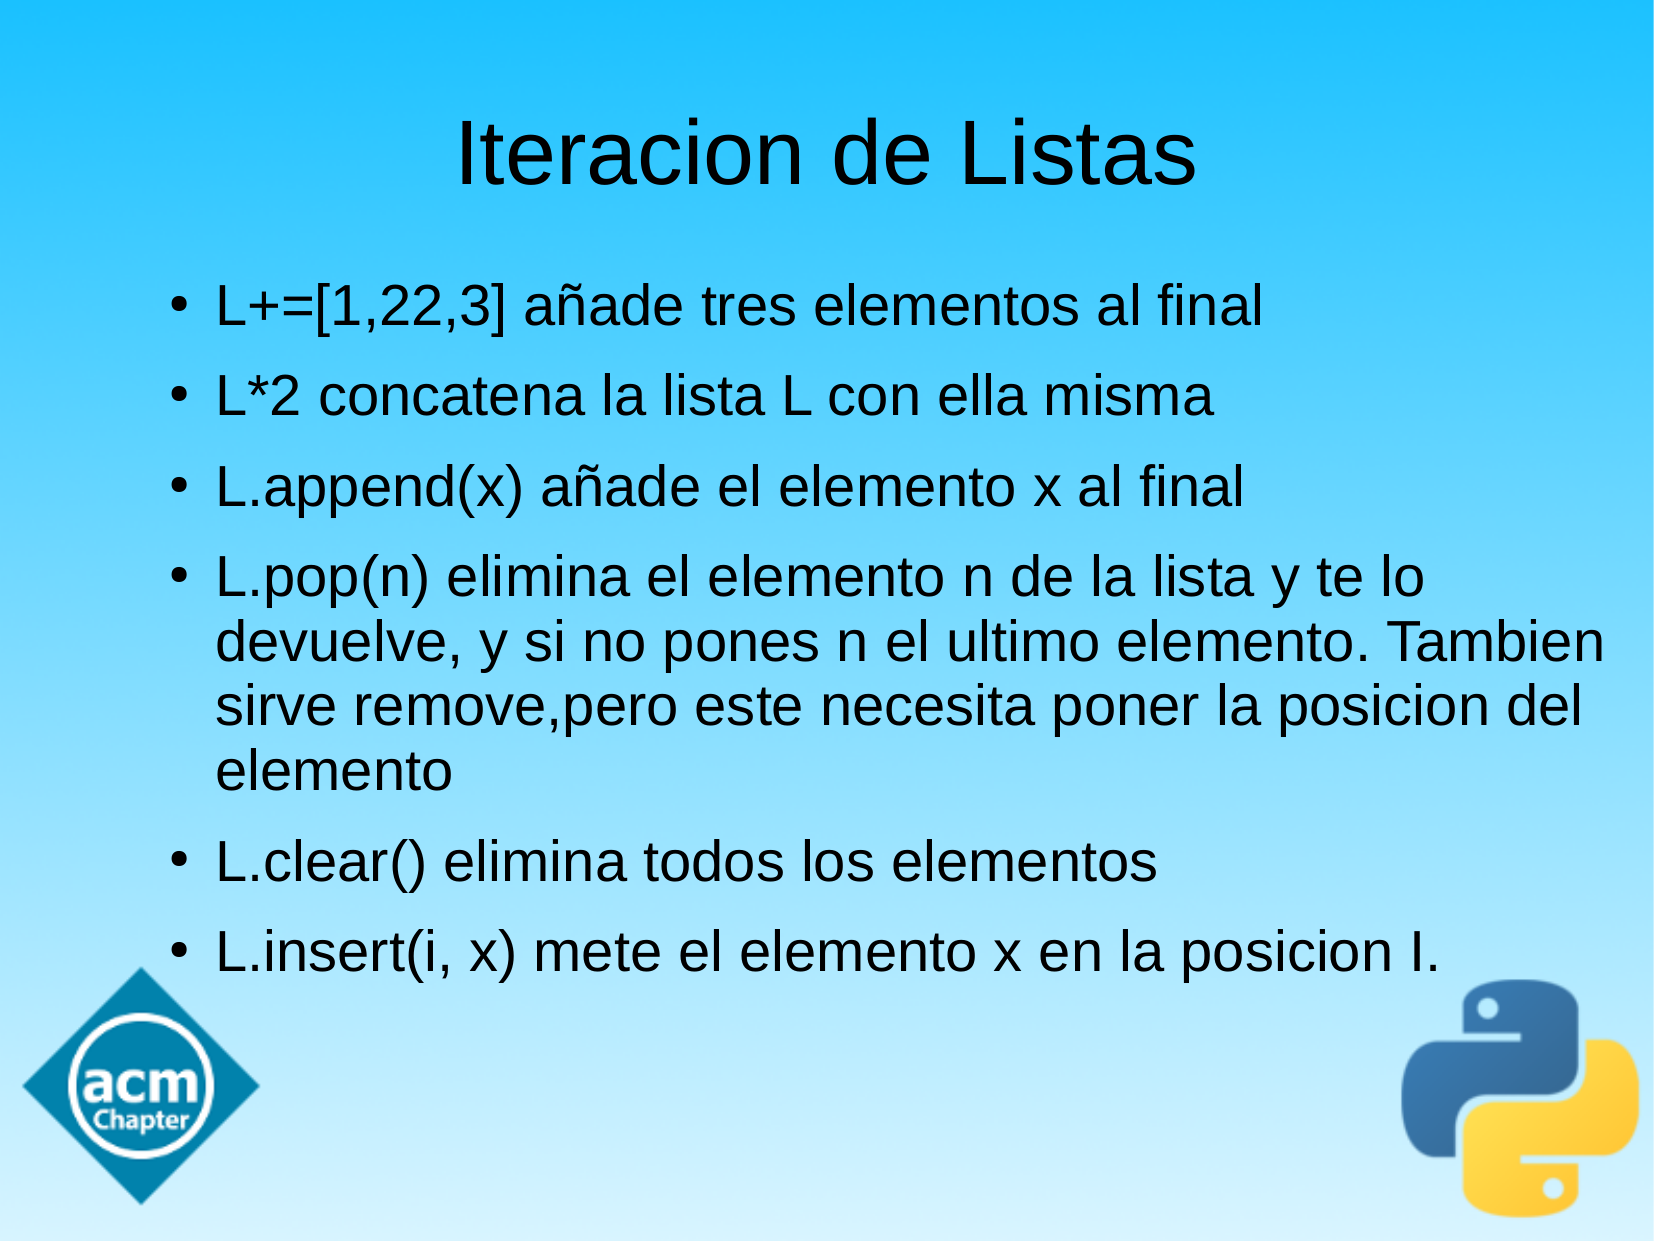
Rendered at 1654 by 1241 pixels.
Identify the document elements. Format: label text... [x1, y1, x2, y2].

title Iteracion de Listas [82, 49, 1571, 257]
picture [0, 0, 1654, 1241]
list L+=[1,22,3] añade tres elementos al final L*2 concatena la lista L con ella misma L.append(x) añade el elemento x al final L.pop(n) elimina el elemento n de la lista y te lo devuelve, y si no pones n el ultimo elemento. Tambien sirve remove,pero este necesita poner la posicion del elemento L.clear() elimina todos los elementos L.insert(i, x) mete el elemento x en la posicion I. [153, 272, 1642, 993]
